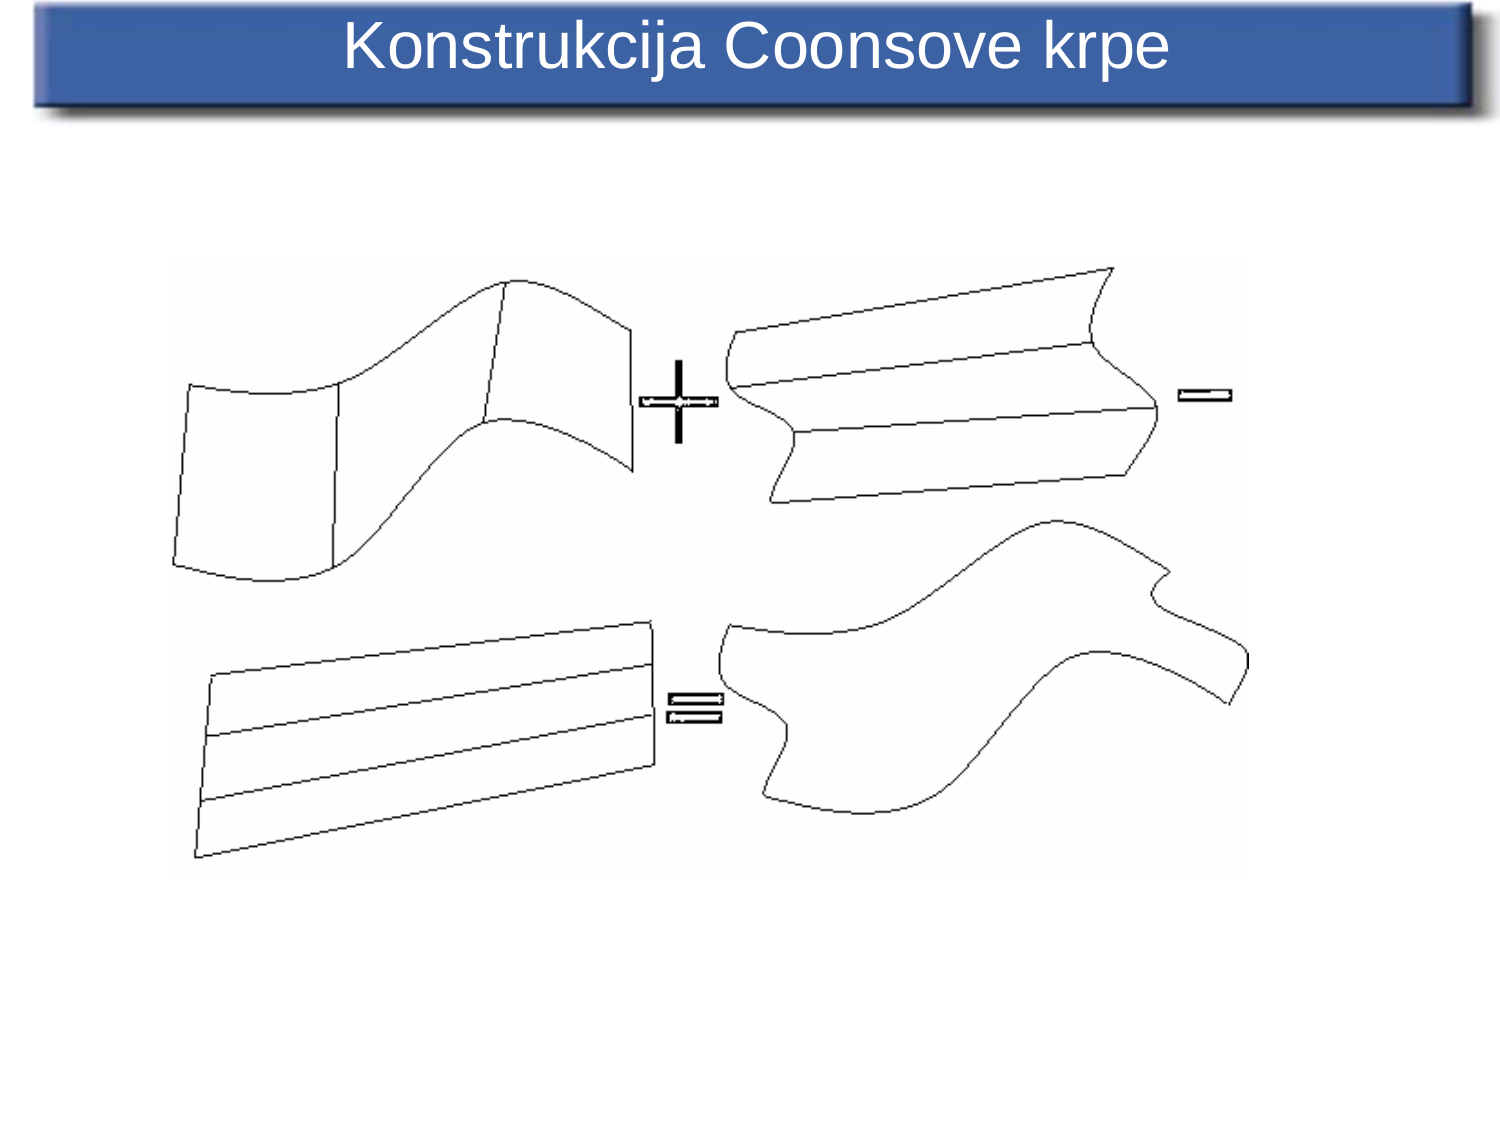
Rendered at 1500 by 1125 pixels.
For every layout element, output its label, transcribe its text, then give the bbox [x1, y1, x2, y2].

text_box Konstrukcija Coonsove krpe [327, 0, 1188, 90]
picture [171, 255, 1249, 875]
picture [32, 0, 1500, 127]
